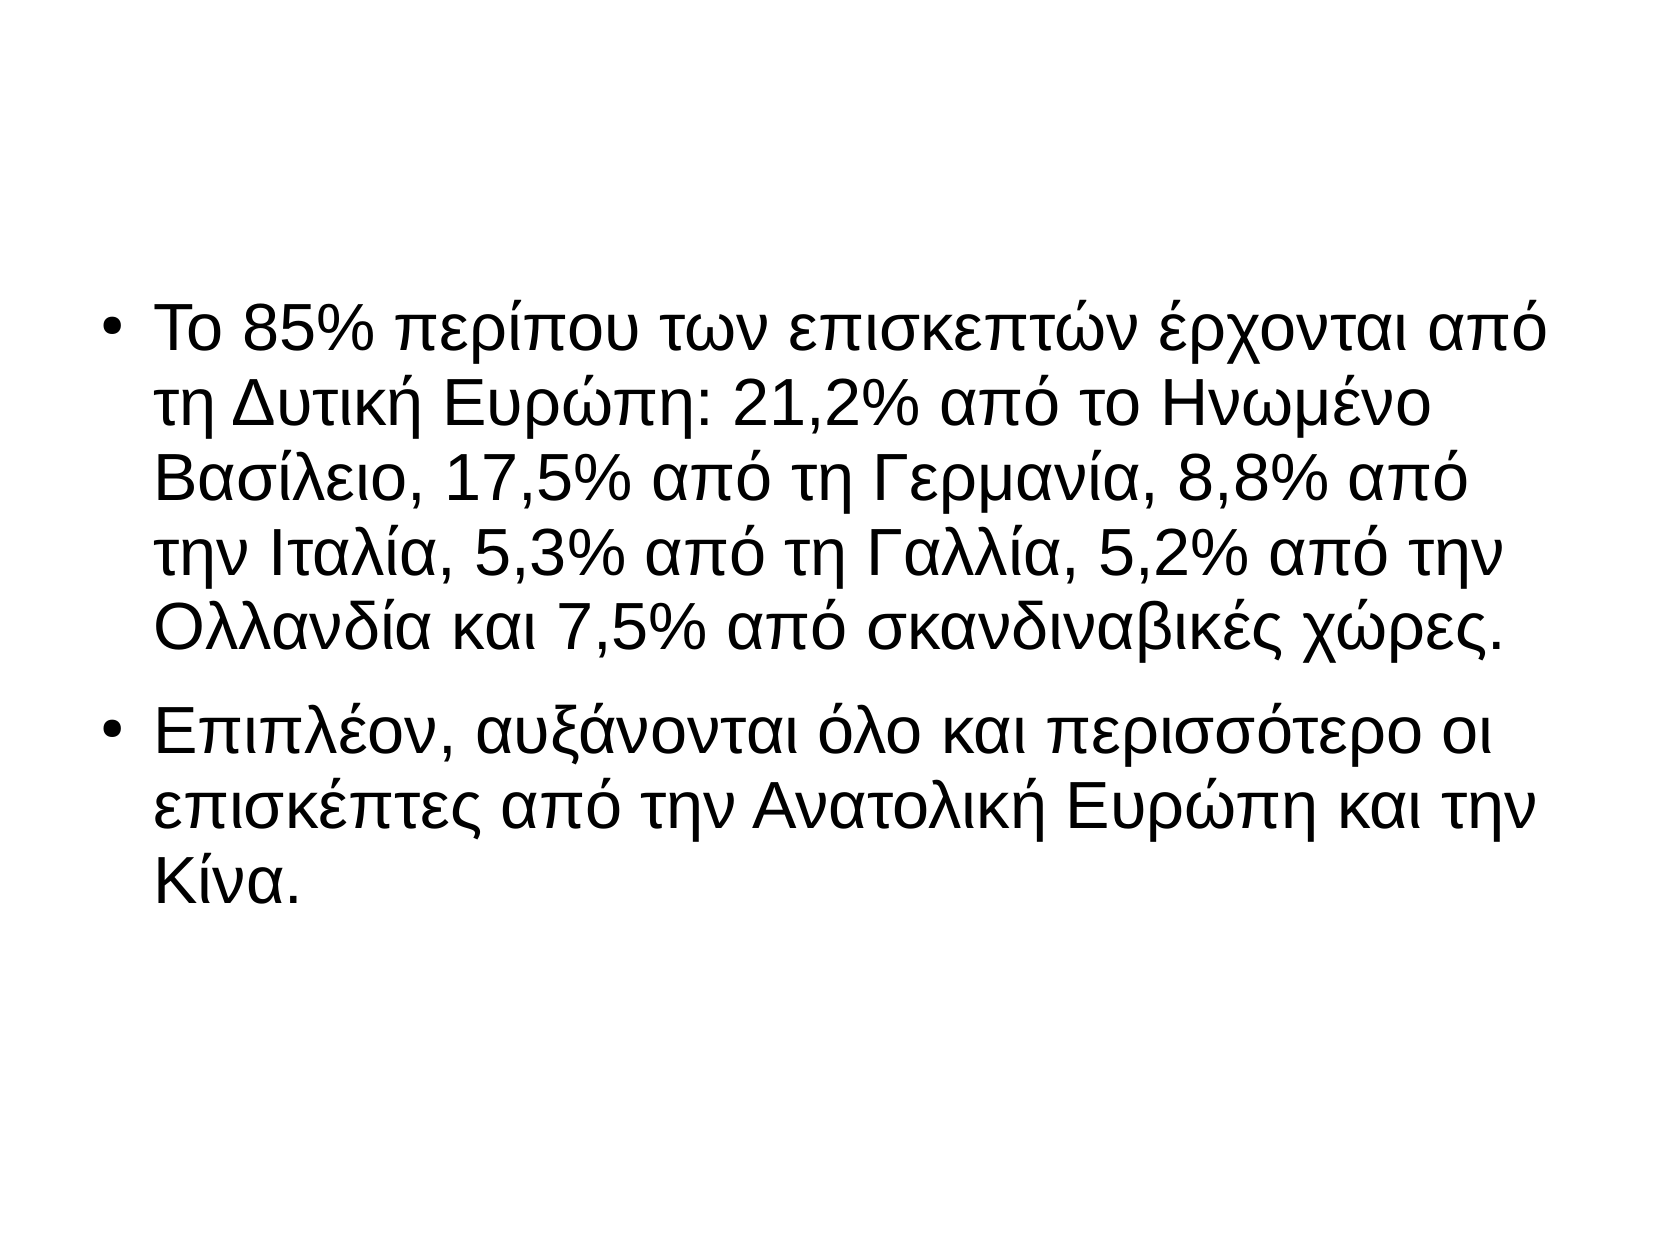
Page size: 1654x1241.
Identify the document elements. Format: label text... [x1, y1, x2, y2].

list Το 85% περίπου των επισκεπτών έρχονται από τη Δυτική Ευρώπη: 21,2% από το Ηνωμένο Βασίλειο, 17,5% από τη Γερμανία, 8,8% από την Ιταλία, 5,3% από τη Γαλλία, 5,2% από την Ολλανδία και 7,5% από σκανδιναβικές χώρες. Επιπλέον, αυξάνονται όλο και περισσότερο οι επισκέπτες από την Ανατολική Ευρώπη και την Κίνα. [82, 290, 1571, 1109]
